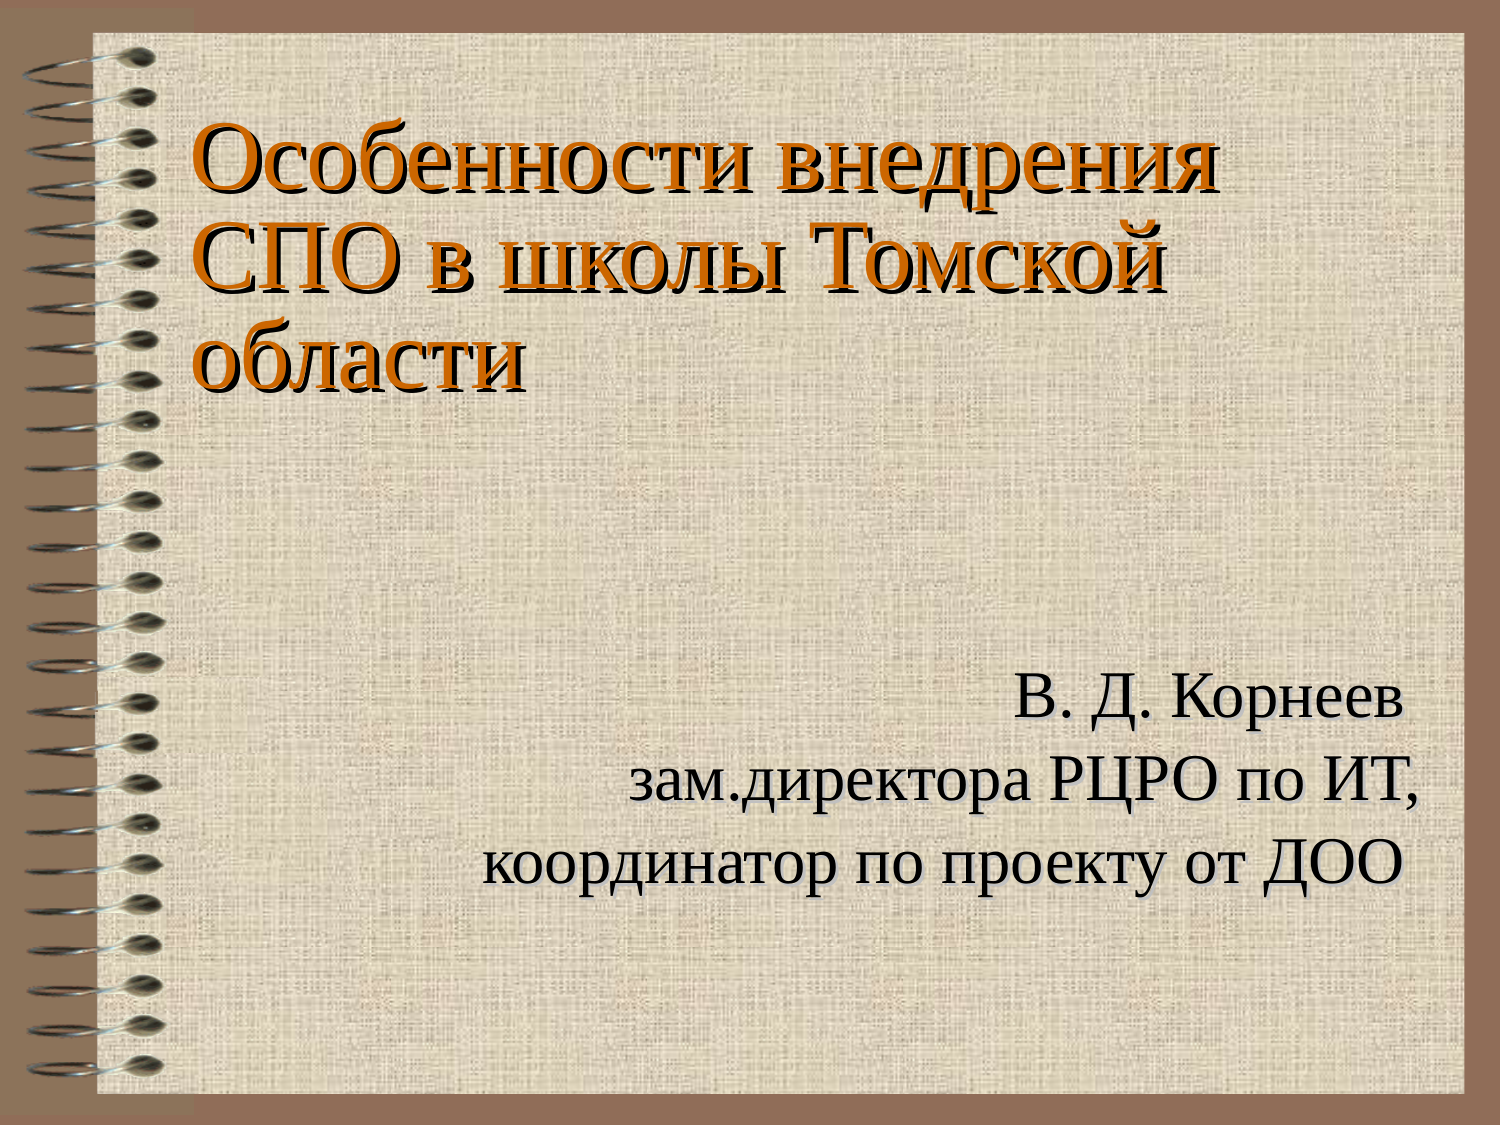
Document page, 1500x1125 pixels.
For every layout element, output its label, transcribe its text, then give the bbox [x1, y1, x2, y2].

picture [0, 8, 1465, 1115]
subtitle Особенности внедрения СПО в школы Томской области В. Д. Корнеев зам.директора РЦРО по ИТ, координатор по проекту от ДОО [174, 101, 1438, 1000]
